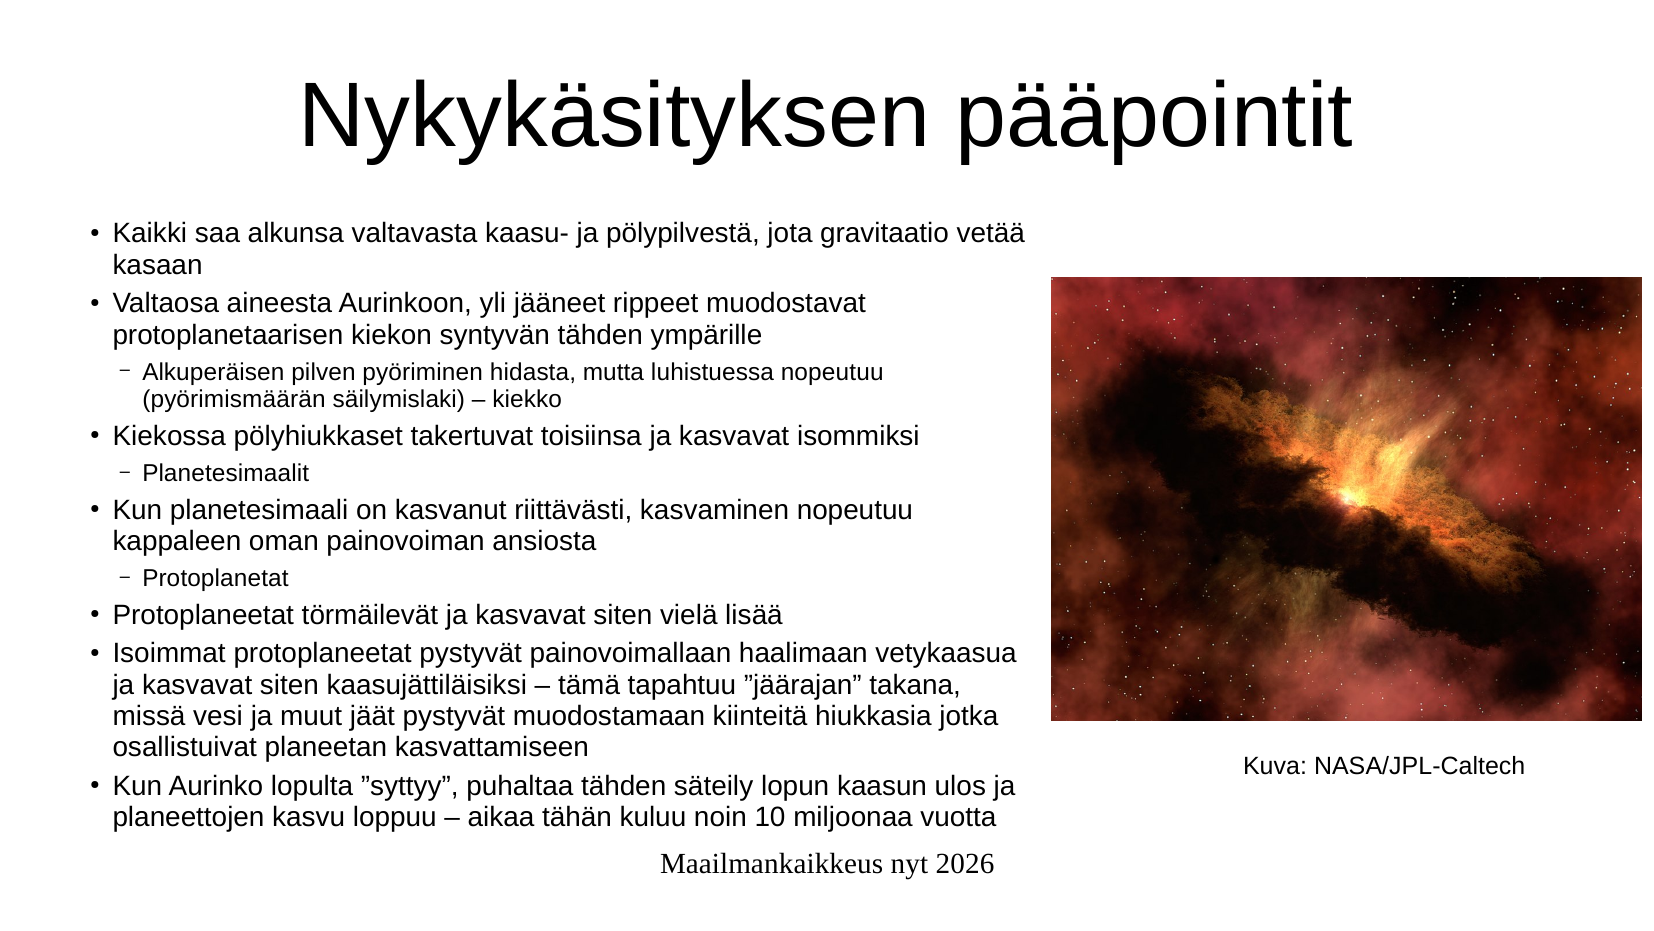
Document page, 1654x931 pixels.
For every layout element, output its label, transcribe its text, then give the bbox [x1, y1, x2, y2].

text_box Kuva: NASA/JPL-Caltech [1228, 744, 1541, 787]
picture [1051, 277, 1642, 721]
list Kaikki saa alkunsa valtavasta kaasu- ja pölypilvestä, jota gravitaatio vetää kasaan Valtaosa aineesta Aurinkoon, yli jääneet rippeet muodostavat protoplanetaarisen kiekon syntyvän tähden ympärille Alkuperäisen pilven pyöriminen hidasta, mutta luhistuessa nopeutuu (pyörimismäärän säilymislaki) – kiekko Kiekossa pölyhiukkaset takertuvat toisiinsa ja kasvavat isommiksi Planetesimaalit Kun planetesimaali on kasvanut riittävästi, kasvaminen nopeutuu kappaleen oman painovoiman ansiosta Protoplanetat Protoplaneetat törmäilevät ja kasvavat siten vielä lisää Isoimmat protoplaneetat pystyvät painovoimallaan haalimaan vetykaasua ja kasvavat siten kaasujättiläisiksi – tämä tapahtuu ”jäärajan” takana, missä vesi ja muut jäät pystyvät muodostamaan kiinteitä hiukkasia jotka osallistuivat planeetan kasvattamiseen Kun Aurinko lopulta ”syttyy”, puhaltaa tähden säteily lopun kaasun ulos ja planeettojen kasvu loppuu – aikaa tähän kuluu noin 10 miljoonaa vuotta [82, 217, 1040, 839]
title Nykykäsityksen pääpointit [82, 37, 1571, 193]
